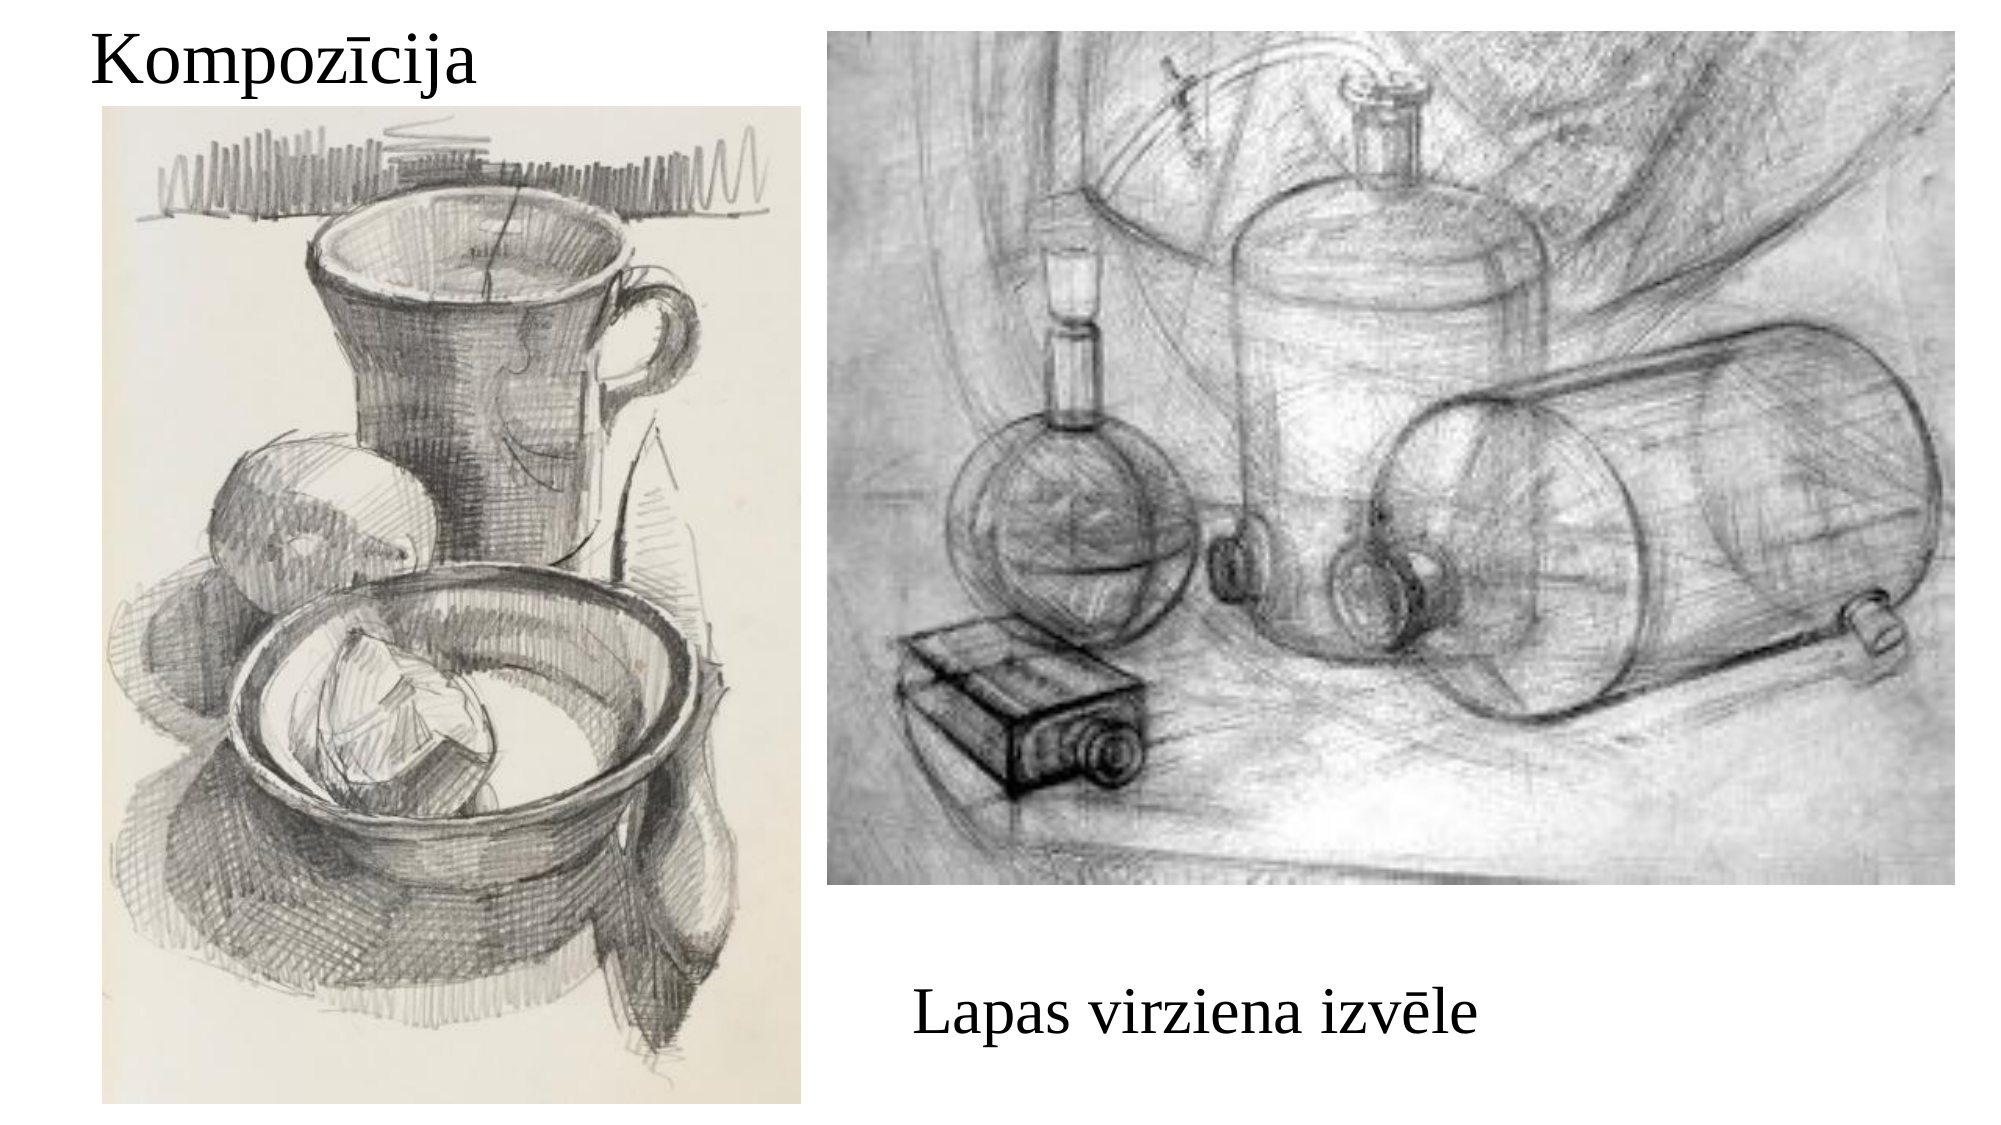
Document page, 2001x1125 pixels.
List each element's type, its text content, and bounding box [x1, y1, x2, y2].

text_box Lapas virziena izvēle [897, 959, 1898, 1055]
picture [827, 32, 1955, 885]
picture [102, 106, 801, 1104]
title Kompozīcija [75, 0, 1863, 118]
